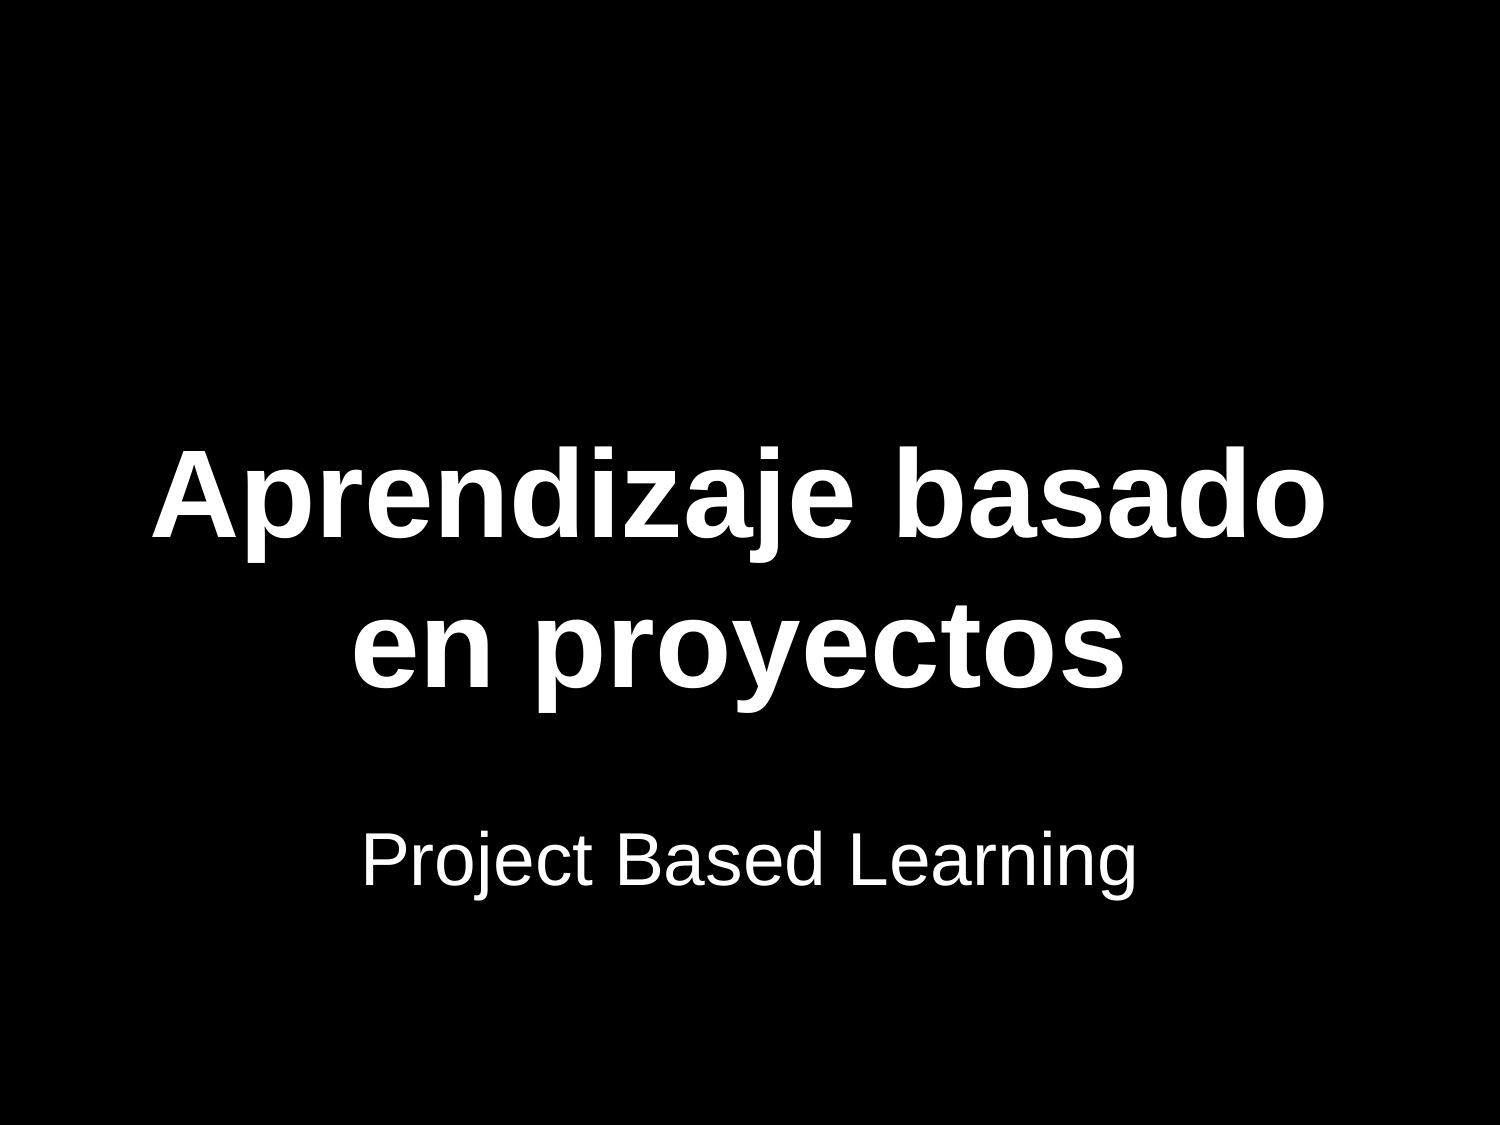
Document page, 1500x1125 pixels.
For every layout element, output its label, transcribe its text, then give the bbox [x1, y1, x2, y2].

subtitle Project Based Learning [227, 795, 1273, 920]
title Aprendizaje basado en proyectos [122, 284, 1356, 841]
